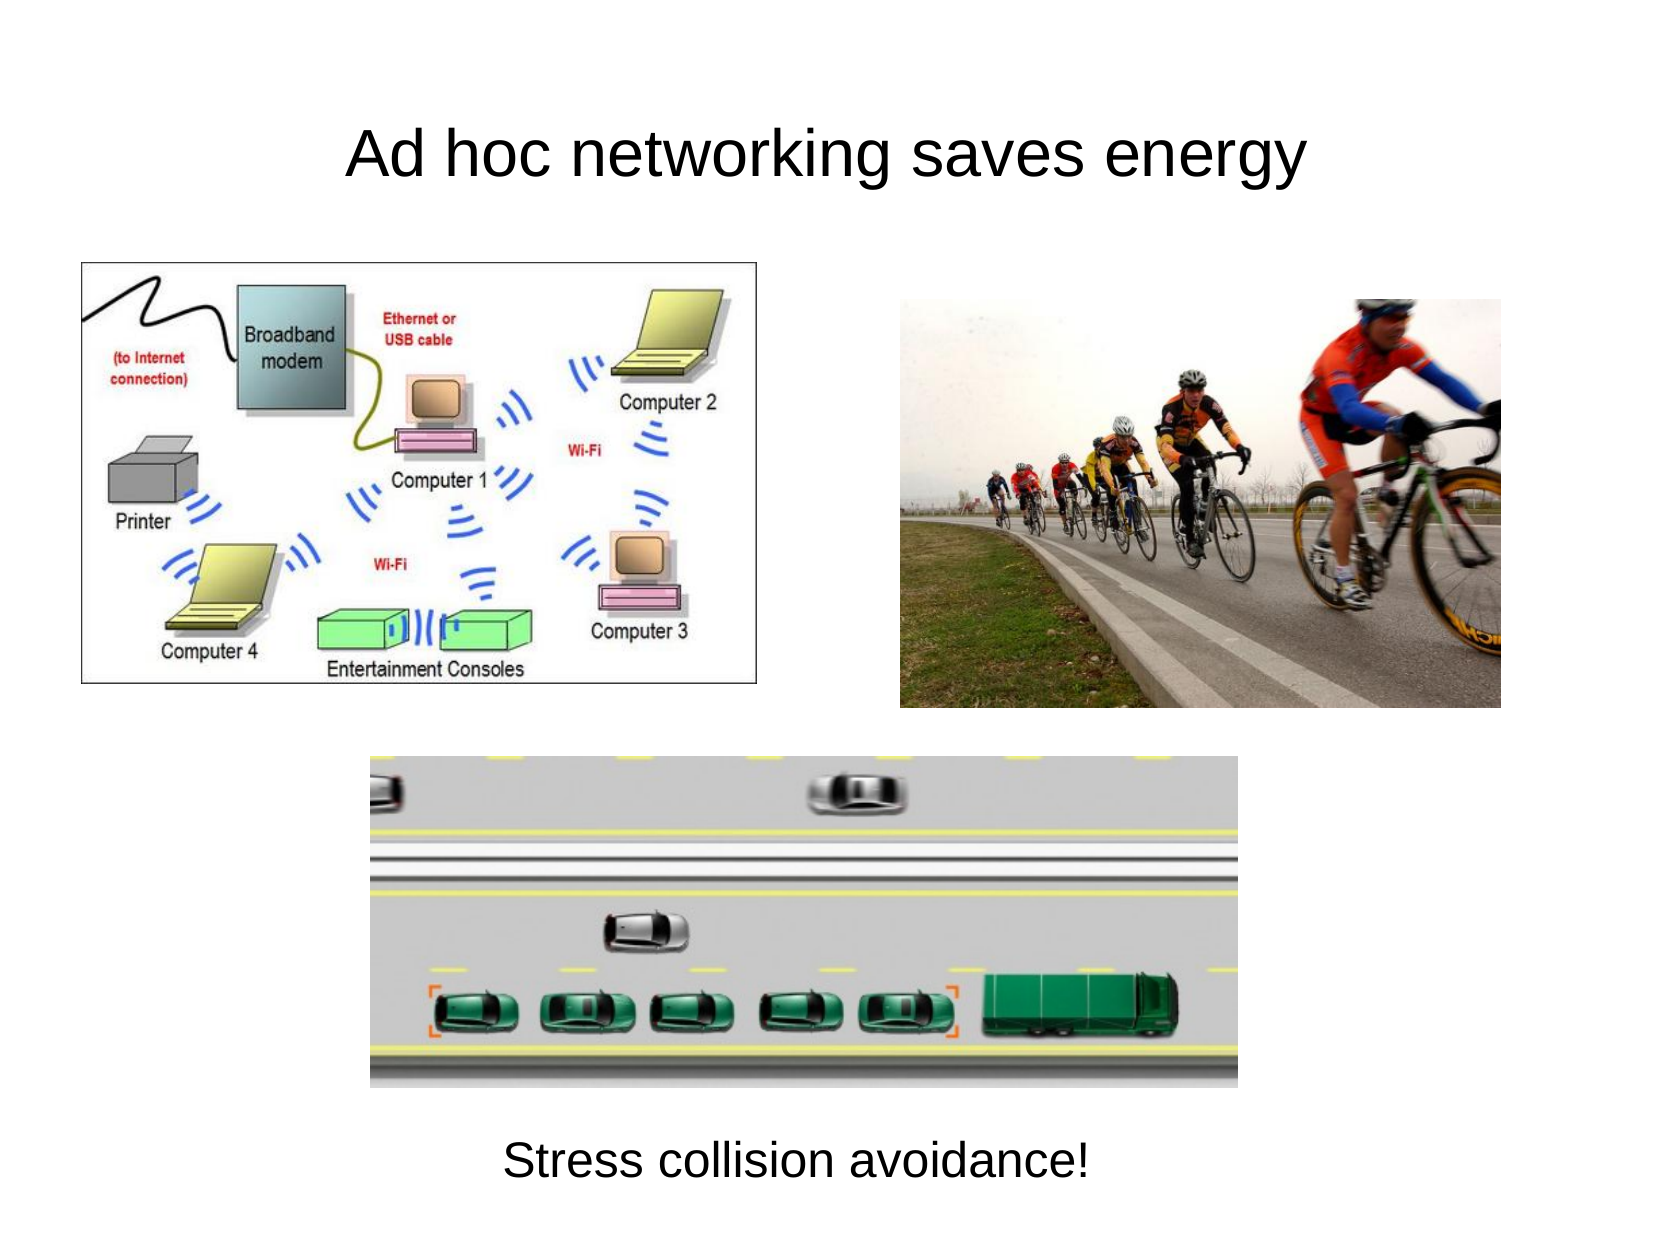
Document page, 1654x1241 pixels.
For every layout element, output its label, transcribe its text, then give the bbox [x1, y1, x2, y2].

title Ad hoc networking saves energy [82, 49, 1571, 257]
text_box Stress collision avoidance! [487, 1125, 1106, 1196]
picture [81, 262, 757, 684]
picture [900, 299, 1501, 709]
picture [370, 756, 1238, 1088]
